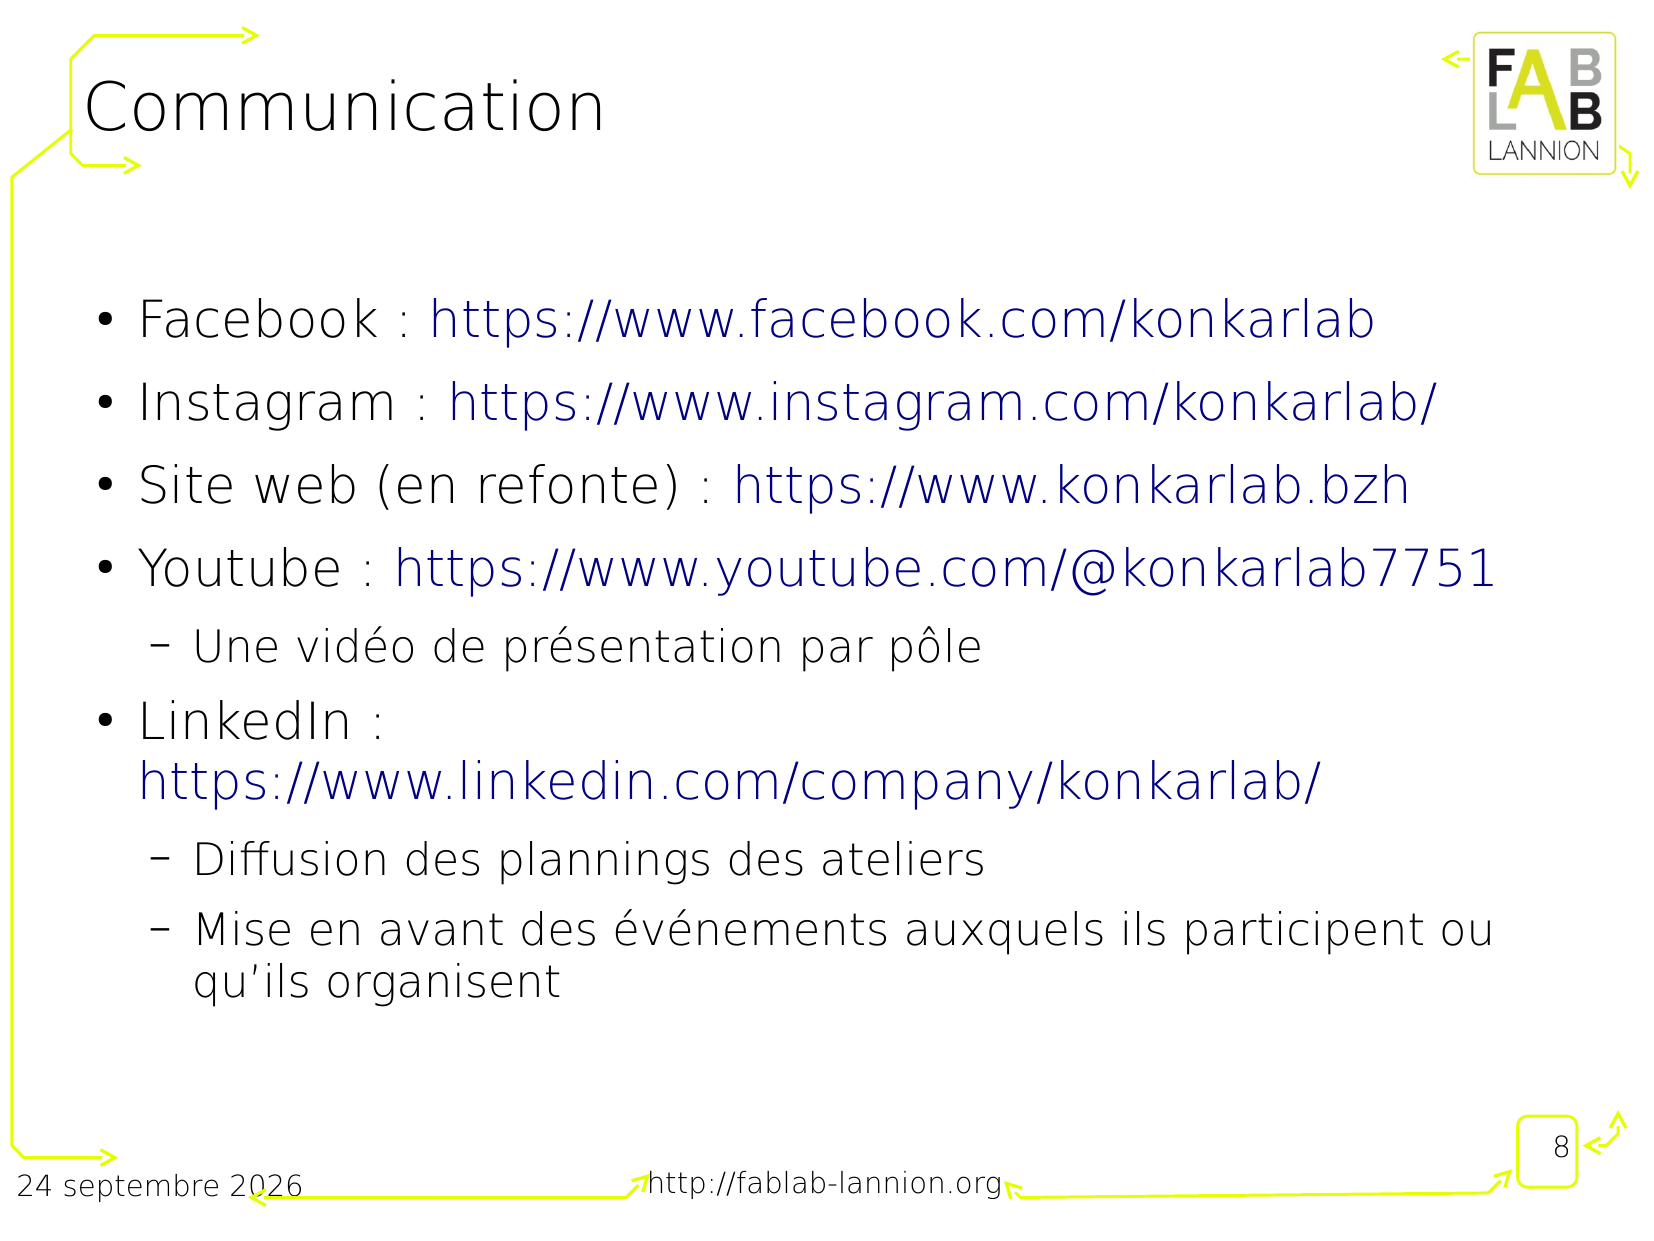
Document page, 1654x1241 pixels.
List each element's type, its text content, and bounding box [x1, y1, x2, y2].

picture [1470, 29, 1619, 178]
title Communication [82, 49, 1441, 166]
list Facebook : https://www.facebook.com/konkarlab Instagram : https://www.instagram.com/konkarlab/ Site web (en refonte) : https://www.konkarlab.bzh Youtube : https://www.youtube.com/@konkarlab7751 Une vidéo de présentation par pôle LinkedIn : https://www.linkedin.com/company/konkarlab/ Diffusion des plannings des ateliers Mise en avant des événements auxquels ils participent ou qu’ils organisent [82, 290, 1571, 1010]
